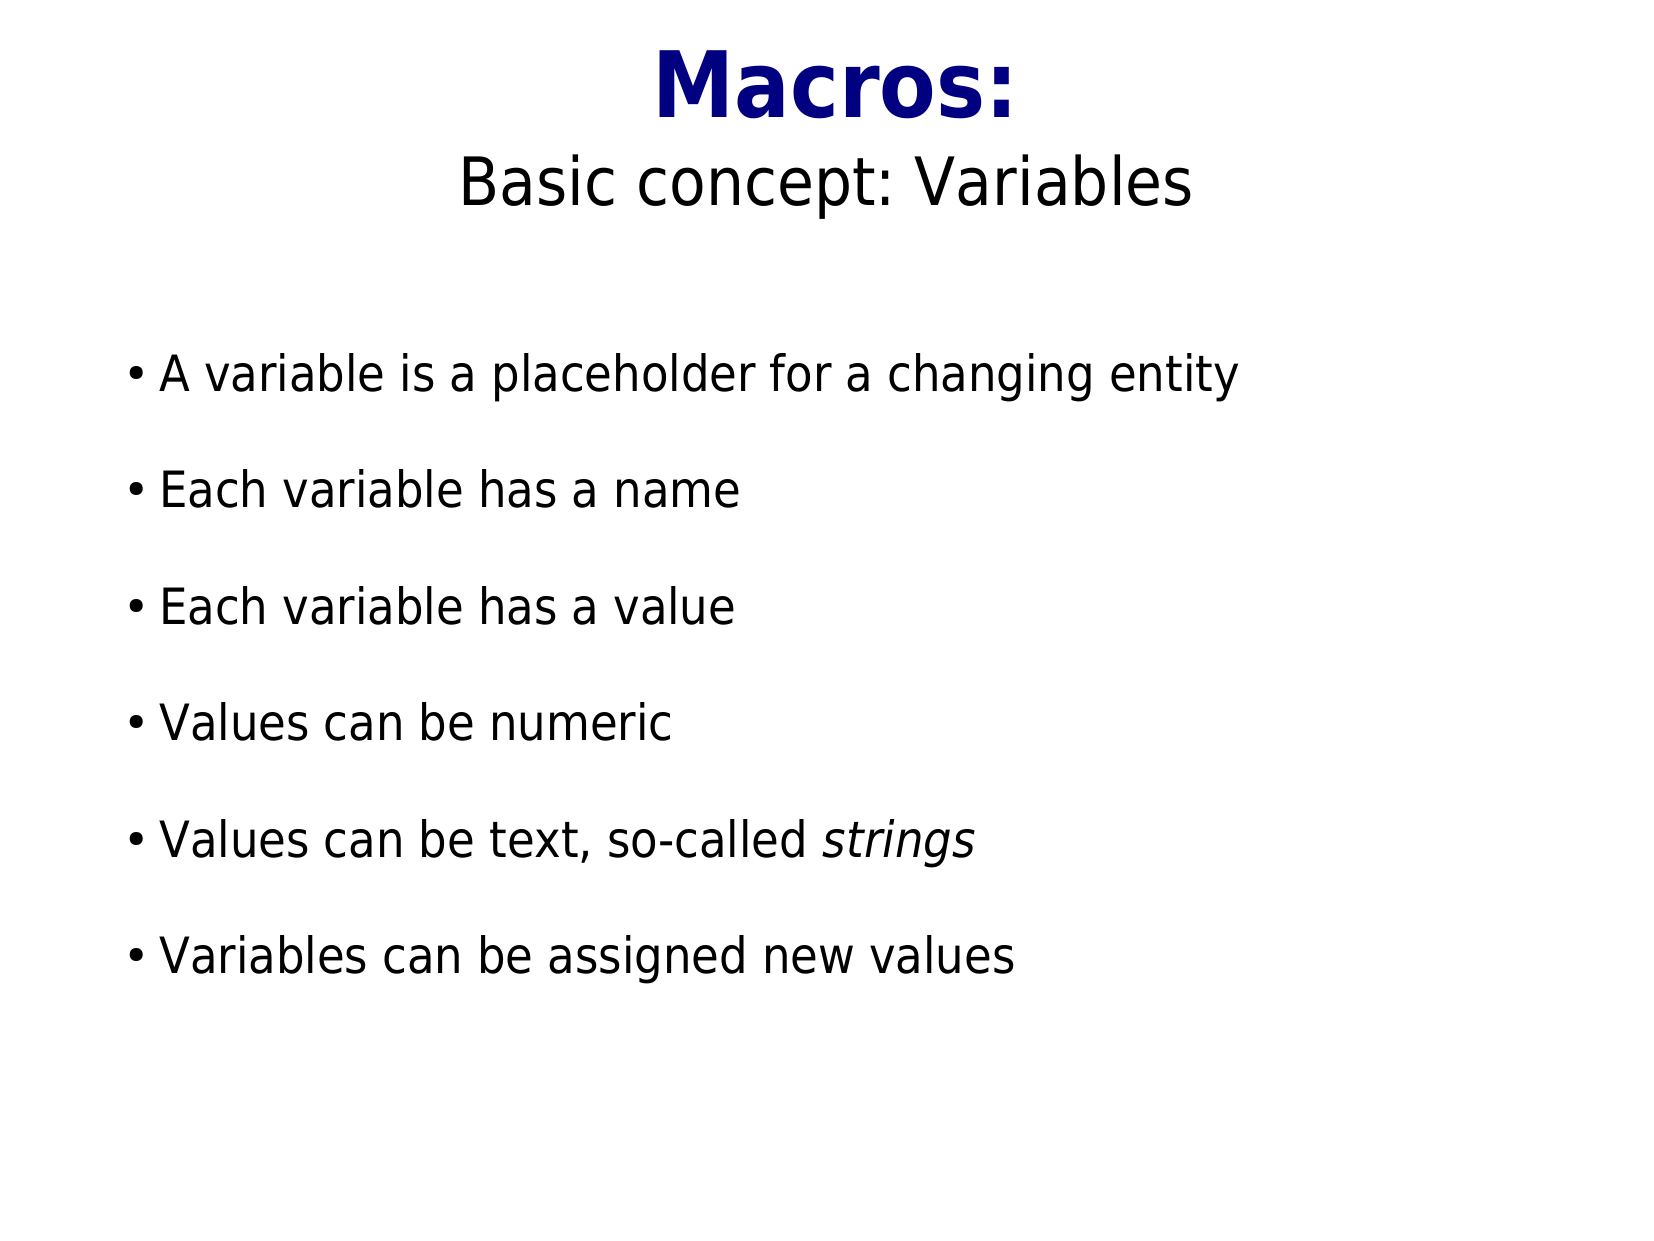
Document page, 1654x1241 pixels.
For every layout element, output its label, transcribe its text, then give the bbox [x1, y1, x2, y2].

title Basic concept: Variables [82, 141, 1571, 287]
title Macros: [82, 31, 1571, 141]
text_box A variable is a placeholder for a changing entity Each variable has a name Each variable has a value Values can be numeric Values can be text, so-called strings Variables can be assigned new values [112, 337, 1538, 993]
